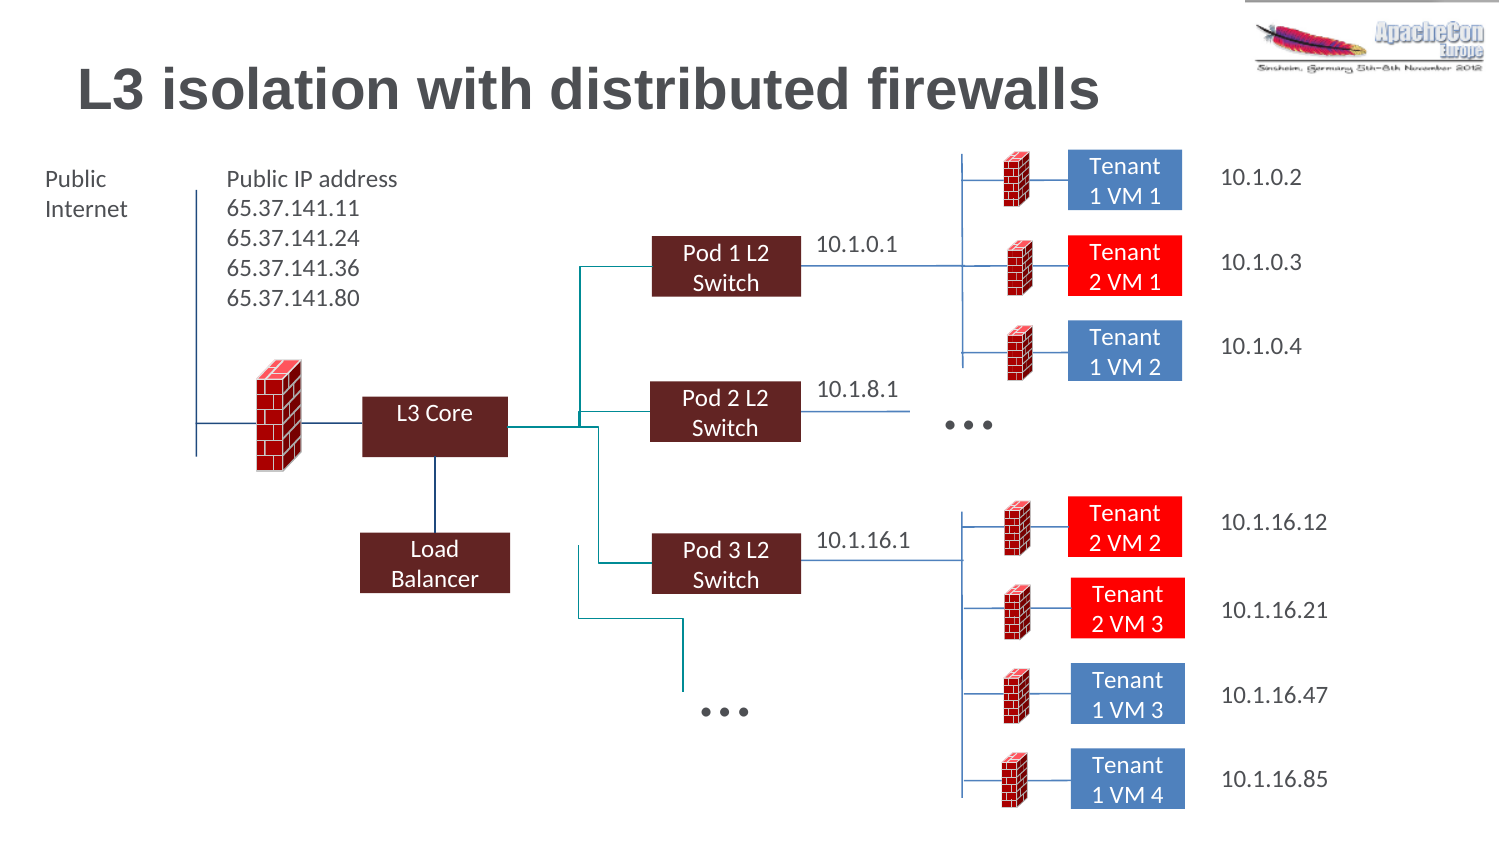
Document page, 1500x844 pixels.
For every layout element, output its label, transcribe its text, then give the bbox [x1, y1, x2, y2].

text_box Tenant 1 VM 4 [1070, 748, 1185, 809]
picture [1003, 668, 1030, 724]
picture [1006, 240, 1034, 296]
text_box Tenant 2 VM 1 [1068, 235, 1183, 296]
picture [1001, 752, 1028, 809]
text_box 10.1.0.2 [1199, 153, 1377, 237]
text_box Tenant 2 VM 3 [1070, 577, 1185, 639]
text_box 10.1.16.12 [1199, 497, 1377, 582]
picture [256, 359, 302, 473]
text_box Public Internet [30, 154, 197, 221]
text_box L3 Core [362, 396, 508, 458]
text_box 10.1.16.47 [1200, 670, 1377, 755]
text_box Tenant 2 VM 2 [1068, 496, 1183, 557]
text_box Pod 2 L2 Switch [650, 381, 801, 442]
text_box [0, 132, 1500, 844]
picture [1004, 500, 1031, 557]
text_box 10.1.0.1 [800, 219, 940, 262]
text_box 10.1.0.3 [1199, 237, 1377, 322]
picture [1004, 584, 1031, 641]
text_box 10.1.8.1 [801, 365, 940, 408]
picture [1245, 0, 1499, 90]
text_box 10.1.16.1 [800, 516, 940, 559]
text_box Pod 3 L2 Switch [651, 533, 802, 594]
text_box 10.1.16.21 [1200, 586, 1377, 670]
picture [1006, 325, 1034, 381]
text_box … [928, 347, 1011, 453]
text_box Tenant 1 VM 2 [1068, 320, 1183, 381]
text_box Public IP address 65.37.141.11 65.37.141.24 65.37.141.36 65.37.141.80 [211, 154, 417, 241]
title L3 isolation with distributed firewalls [62, 48, 1269, 135]
text_box Tenant 1 VM 1 [1068, 149, 1183, 211]
text_box 10.1.16.85 [1200, 755, 1377, 840]
text_box 10.1.0.4 [1199, 322, 1377, 406]
text_box … [684, 633, 767, 740]
picture [1003, 151, 1030, 208]
text_box Load Balancer [360, 532, 511, 594]
text_box Pod 1 L2 Switch [651, 236, 802, 297]
text_box Tenant 1 VM 3 [1070, 663, 1185, 724]
